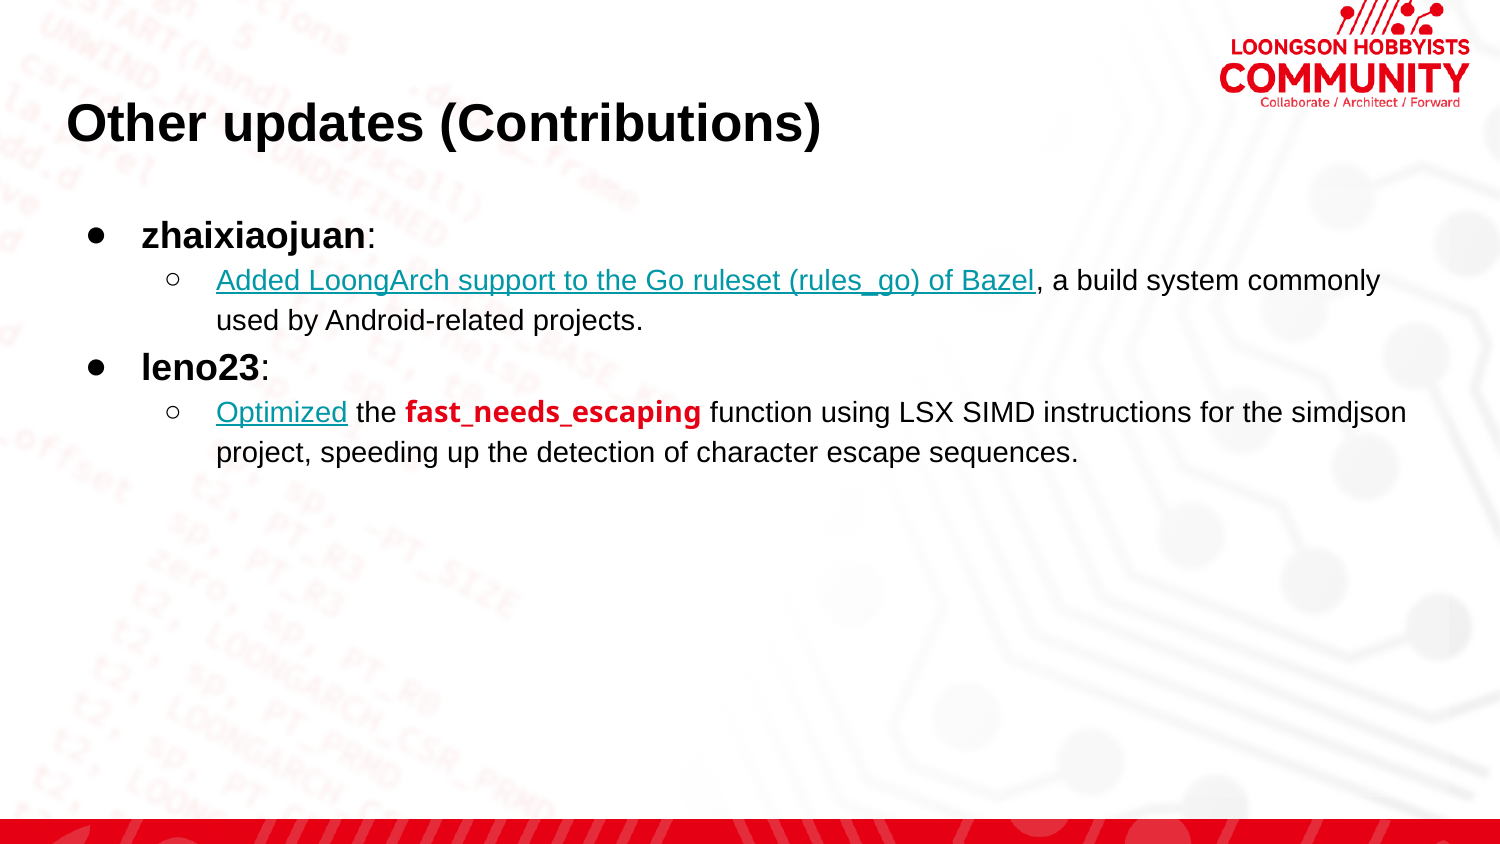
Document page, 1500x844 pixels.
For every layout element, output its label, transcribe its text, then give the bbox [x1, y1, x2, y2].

picture [0, 0, 1500, 844]
list zhaixiaojuan: Added LoongArch support to the Go ruleset (rules_go) of Bazel, a build system commonly used by Android-related projects. leno23: Optimized the fast_needs_escaping function using LSX SIMD instructions for the simdjson project, speeding up the detection of character escape sequences. [51, 189, 1449, 797]
title Other updates (Contributions) [51, 72, 1449, 167]
